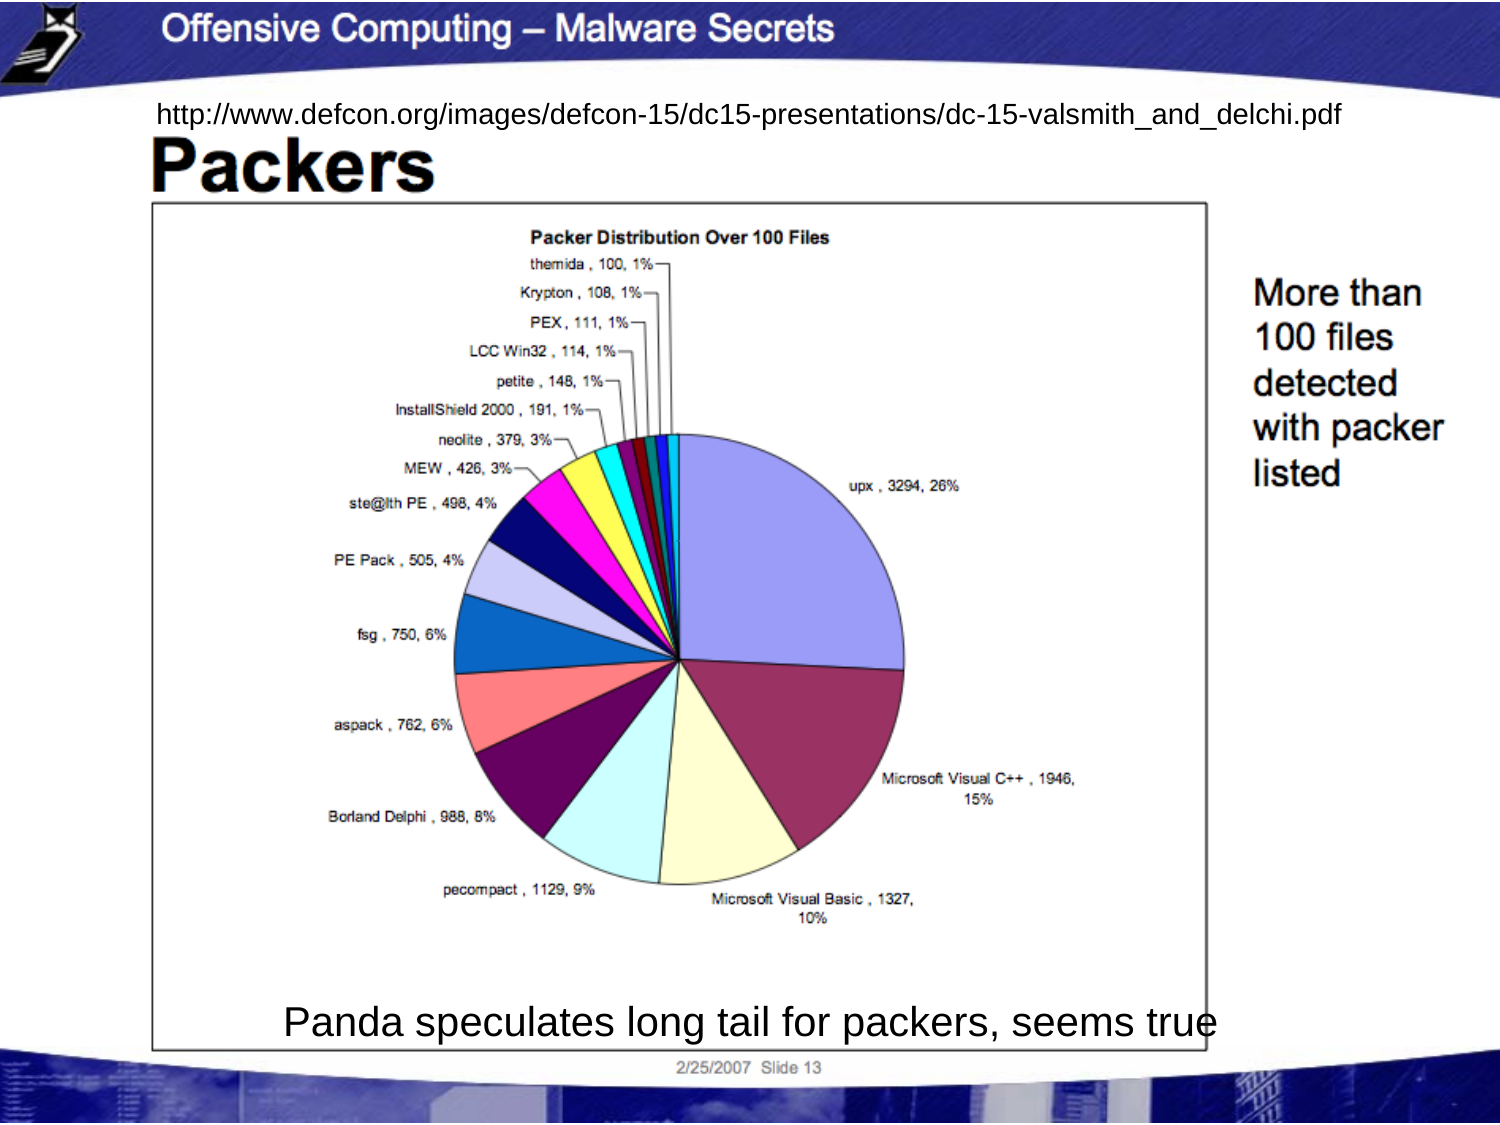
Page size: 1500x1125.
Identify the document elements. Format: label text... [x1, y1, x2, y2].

text_box Panda speculates long tail for packers, seems true [268, 987, 1234, 1054]
picture [0, 2, 1500, 1123]
text_box http://www.defcon.org/images/defcon-15/dc15-presentations/dc-15-valsmith_and_delchi.pdf [141, 87, 1359, 138]
